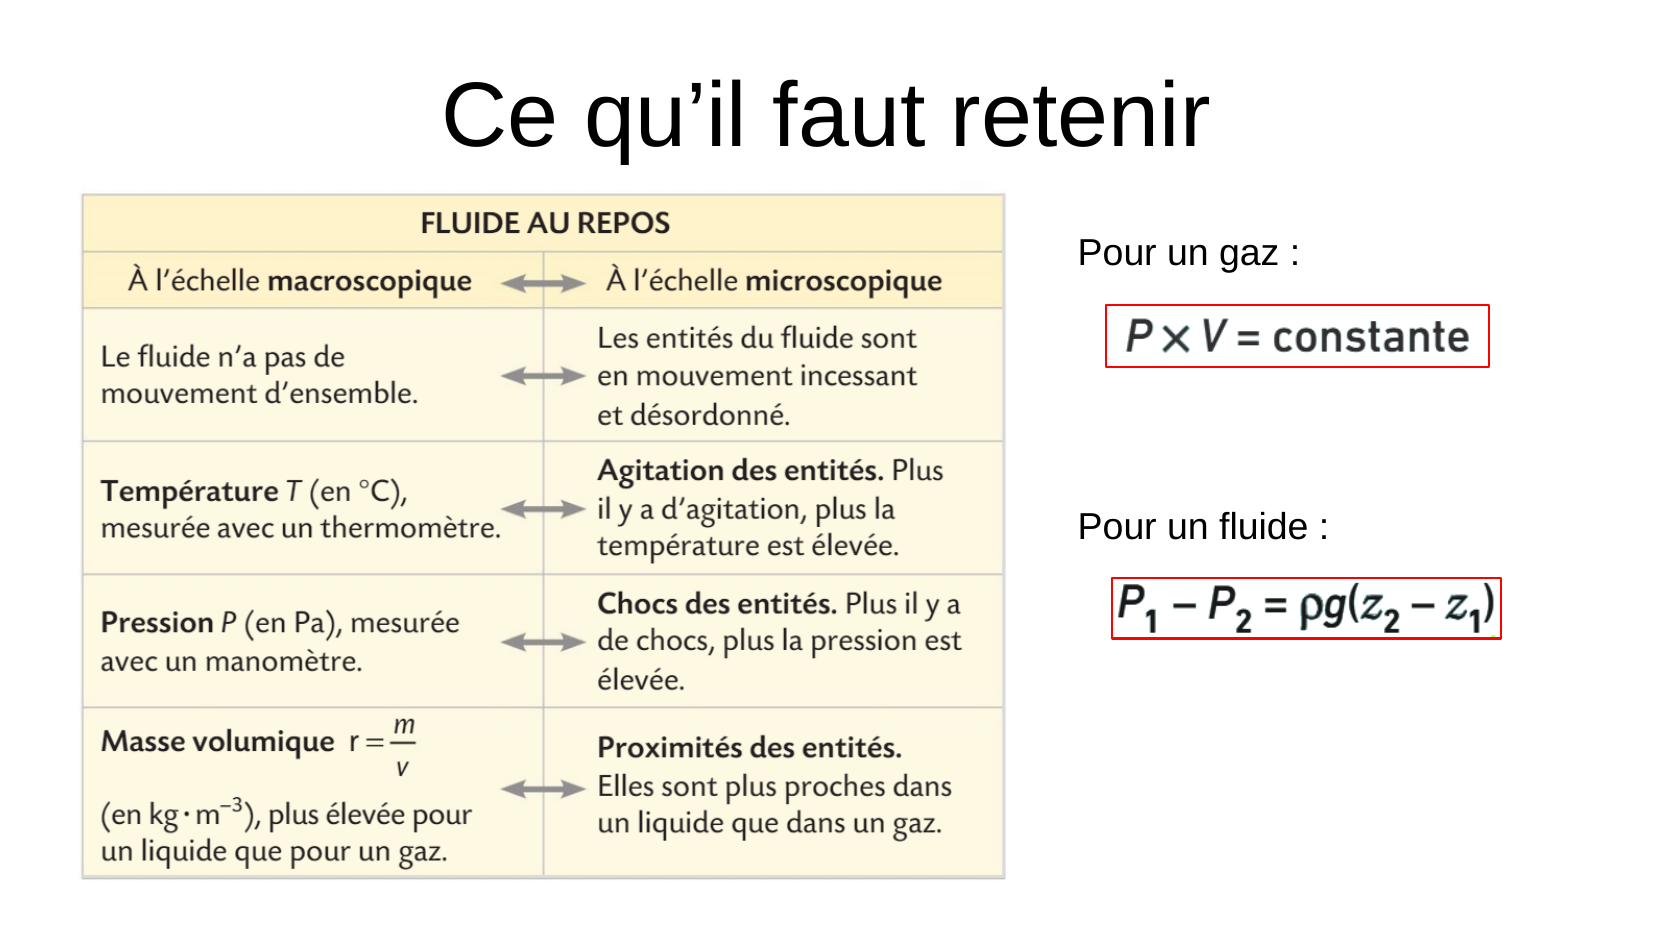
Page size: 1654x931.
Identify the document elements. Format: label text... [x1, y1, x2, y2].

text_box Pour un gaz : [1062, 224, 1335, 282]
picture [66, 181, 1028, 898]
picture [1112, 578, 1501, 638]
text_box Pour un fluide : [1062, 498, 1406, 598]
picture [1106, 306, 1489, 367]
title Ce qu’il faut retenir [82, 37, 1571, 193]
